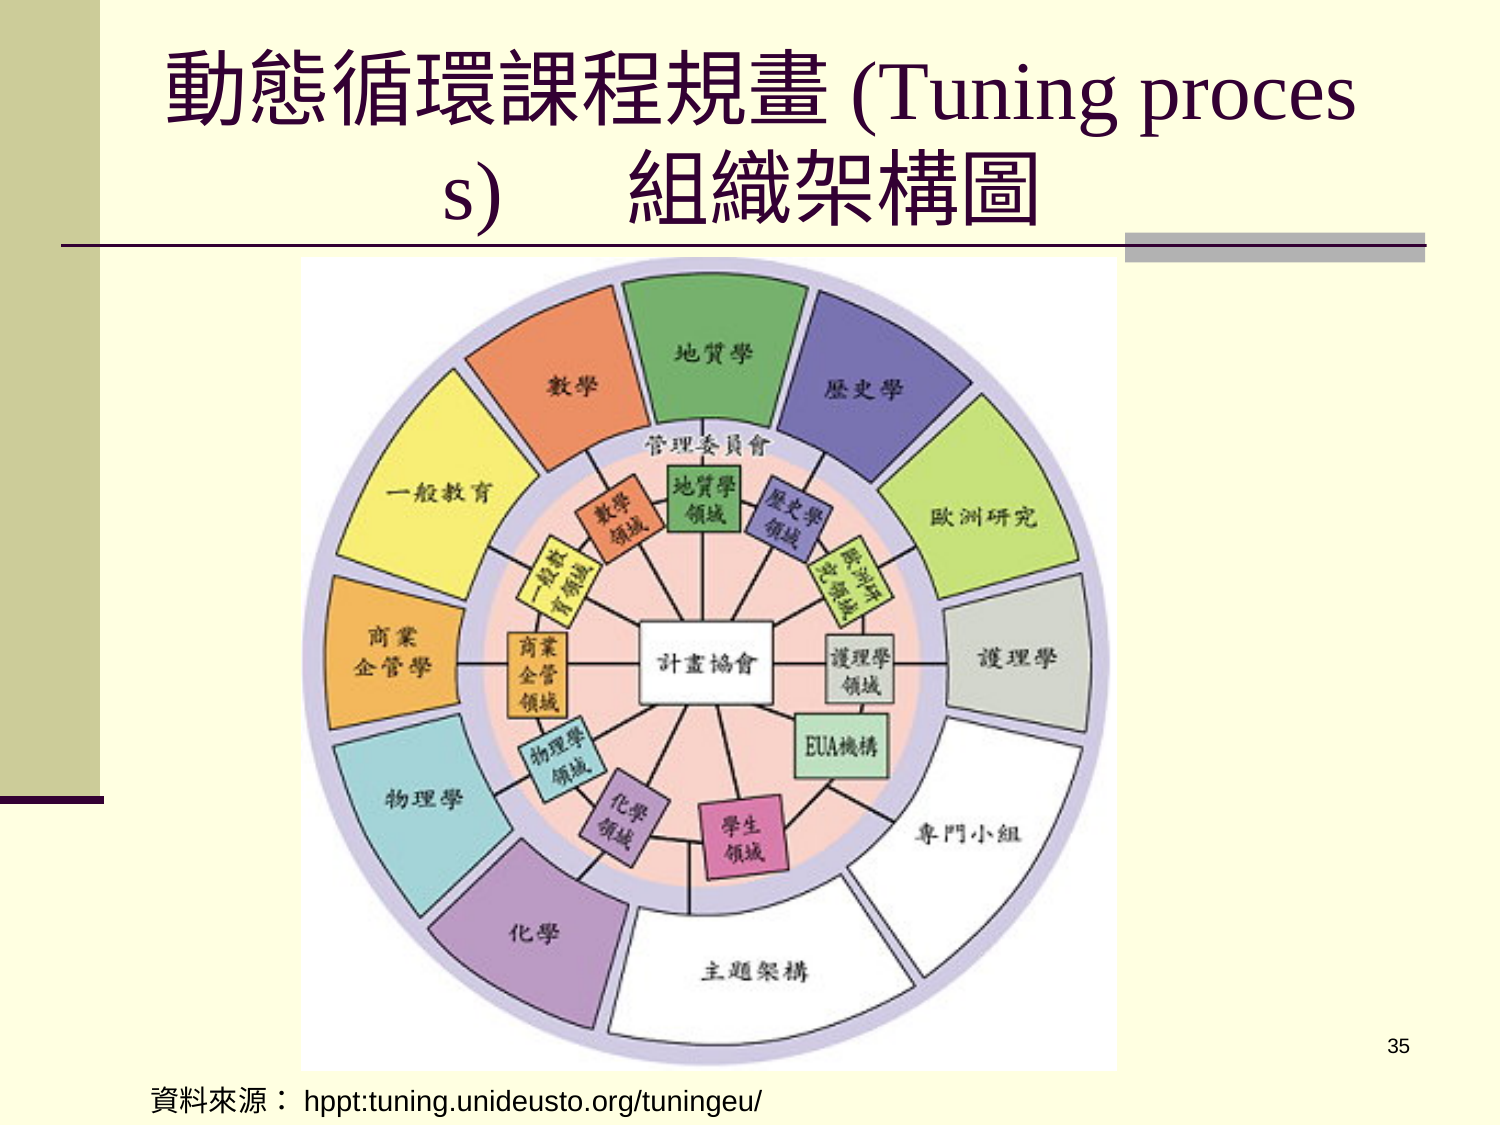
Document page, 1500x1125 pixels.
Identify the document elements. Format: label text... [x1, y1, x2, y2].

picture [301, 257, 1117, 1071]
text_box 資料來源：hppt:tuning.unideusto.org/tuningeu/ [135, 1074, 1377, 1125]
title 動態循環課程規畫(Tuning process) 組織架構圖 [123, 42, 1399, 231]
